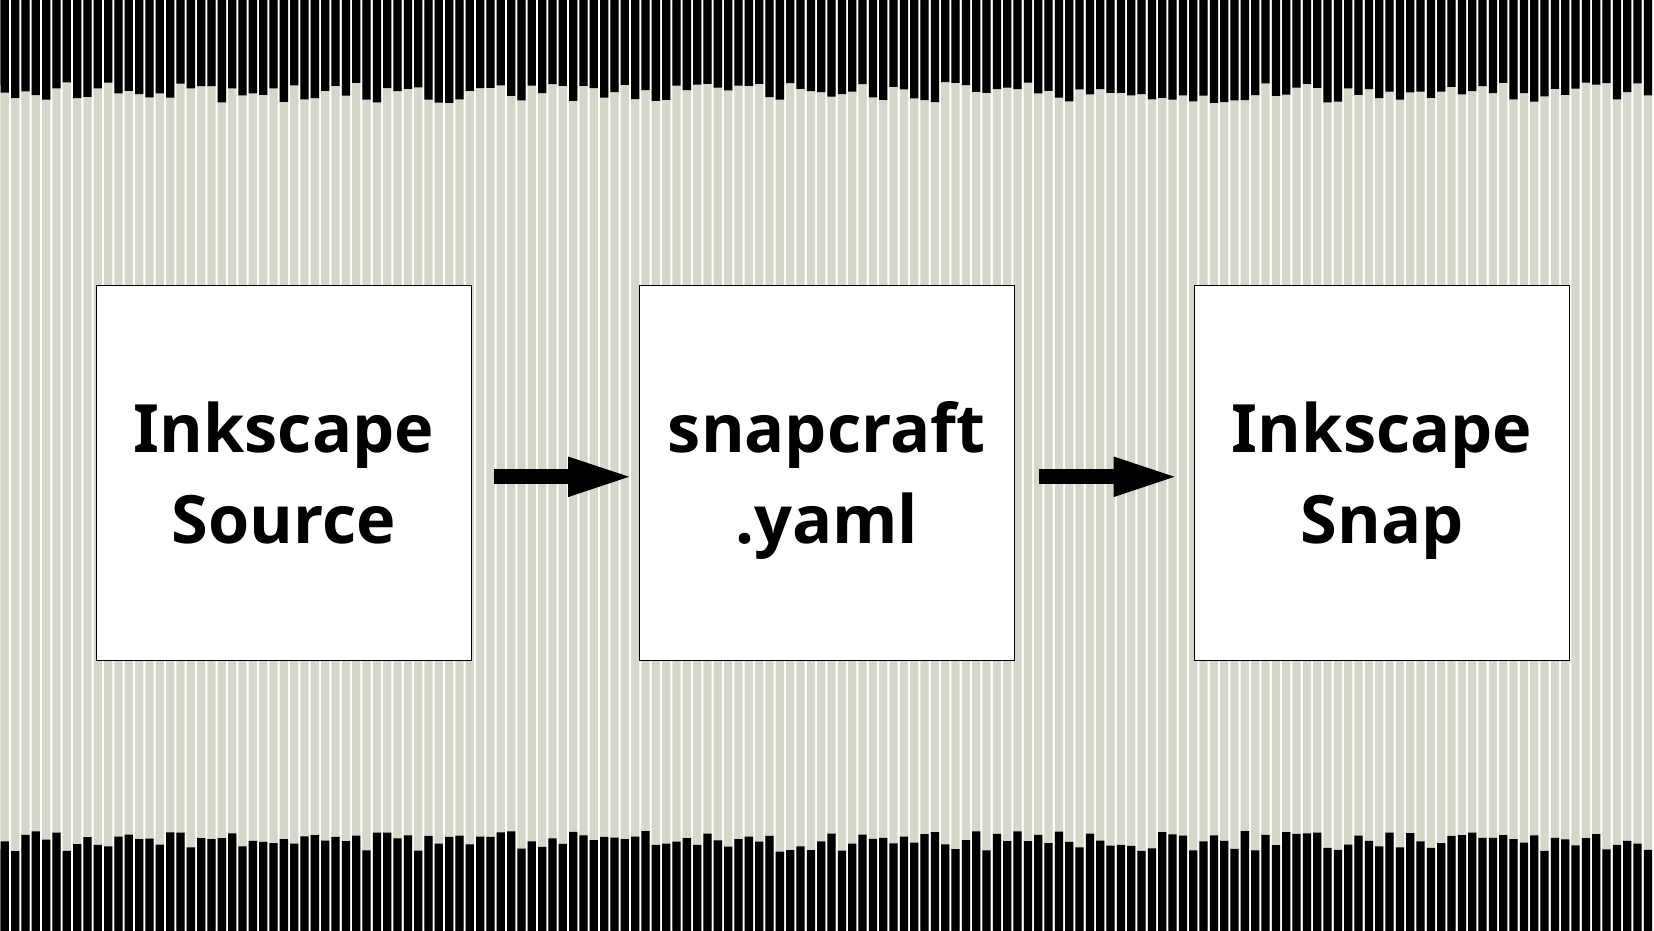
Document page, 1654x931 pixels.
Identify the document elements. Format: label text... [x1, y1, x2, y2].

text_box Inkscape Source [96, 285, 472, 661]
text_box snapcraft .yaml [639, 285, 1015, 661]
text_box Inkscape Snap [1194, 285, 1570, 661]
